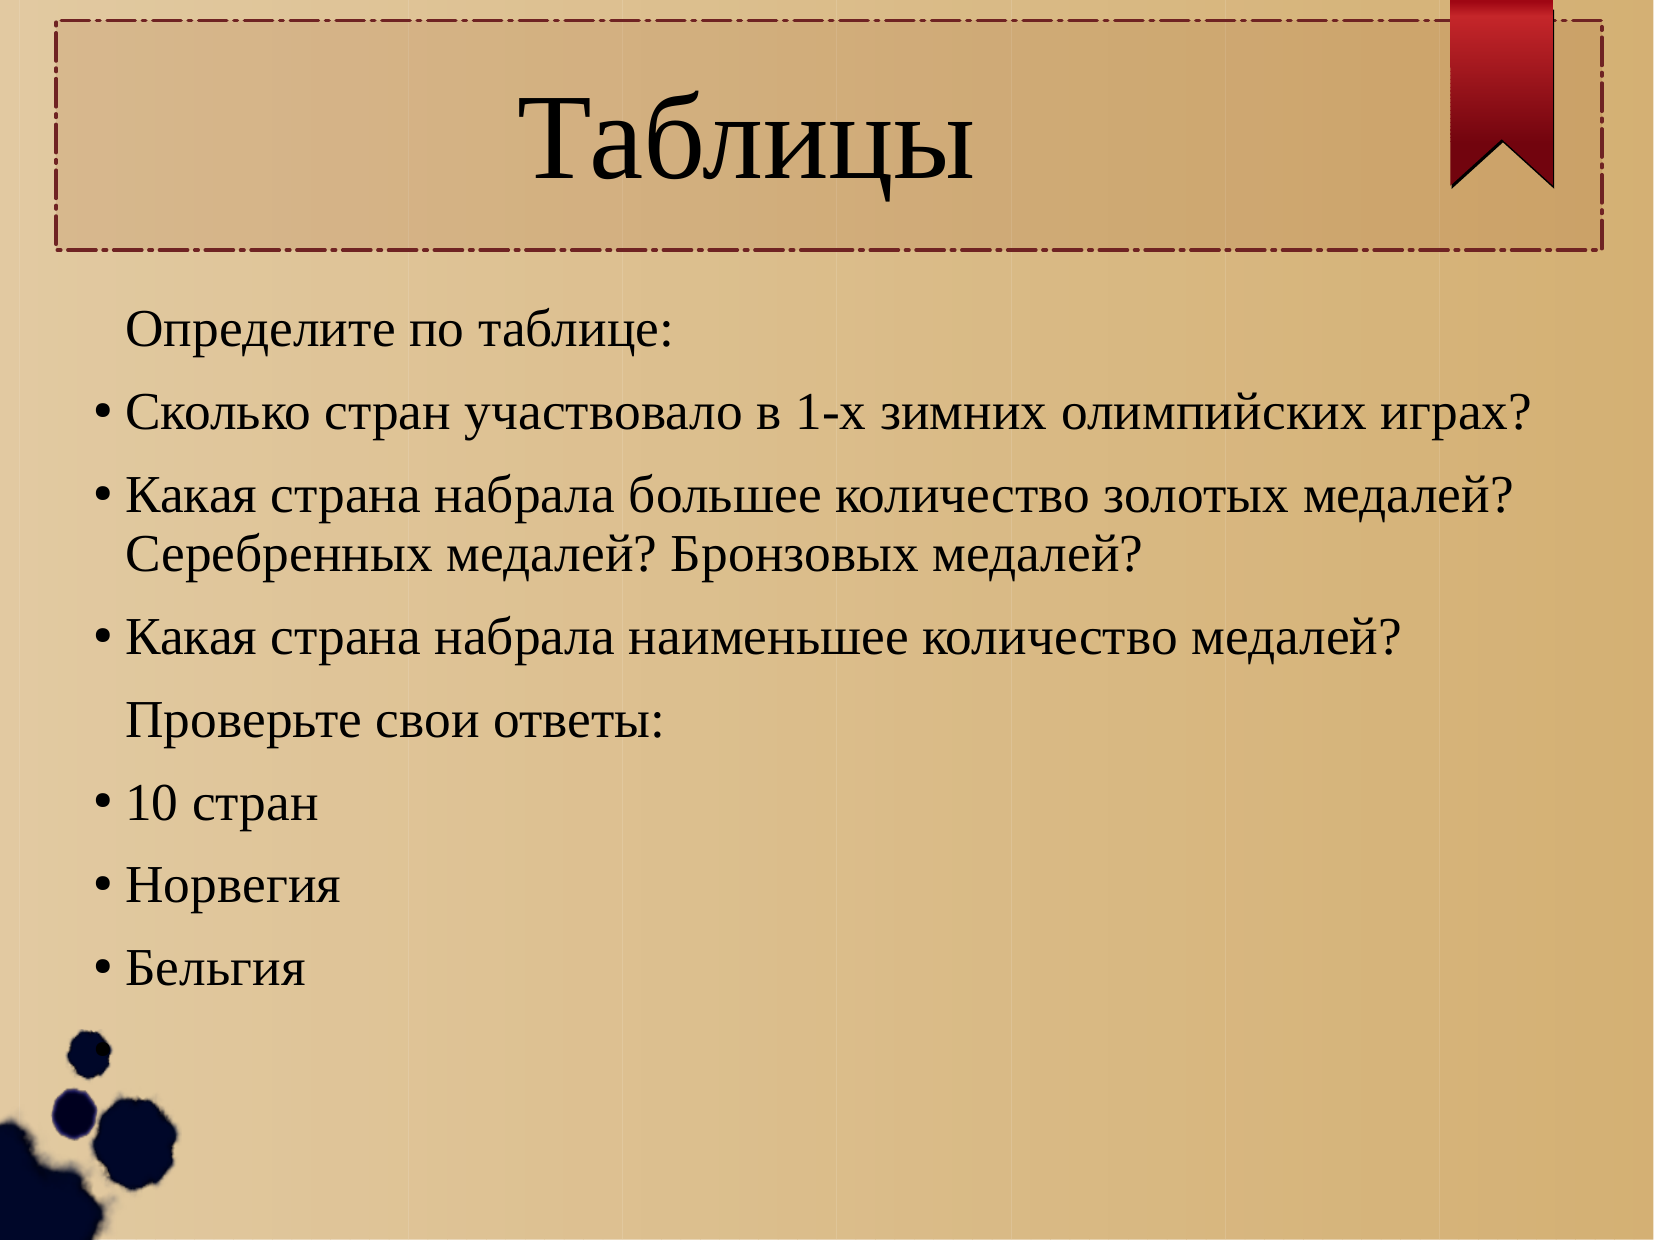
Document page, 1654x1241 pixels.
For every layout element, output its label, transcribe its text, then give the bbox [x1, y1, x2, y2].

title Таблицы [82, 47, 1412, 229]
list Определите по таблице: Сколько стран участвовало в 1-х зимних олимпийских играх? Какая страна набрала большее количество золотых медалей? Серебренных медалей? Бронзовых медалей? Какая страна набрала наименьшее количество медалей? Проверьте свои ответы: 10 стран Норвегия Бельгия [82, 299, 1571, 1019]
